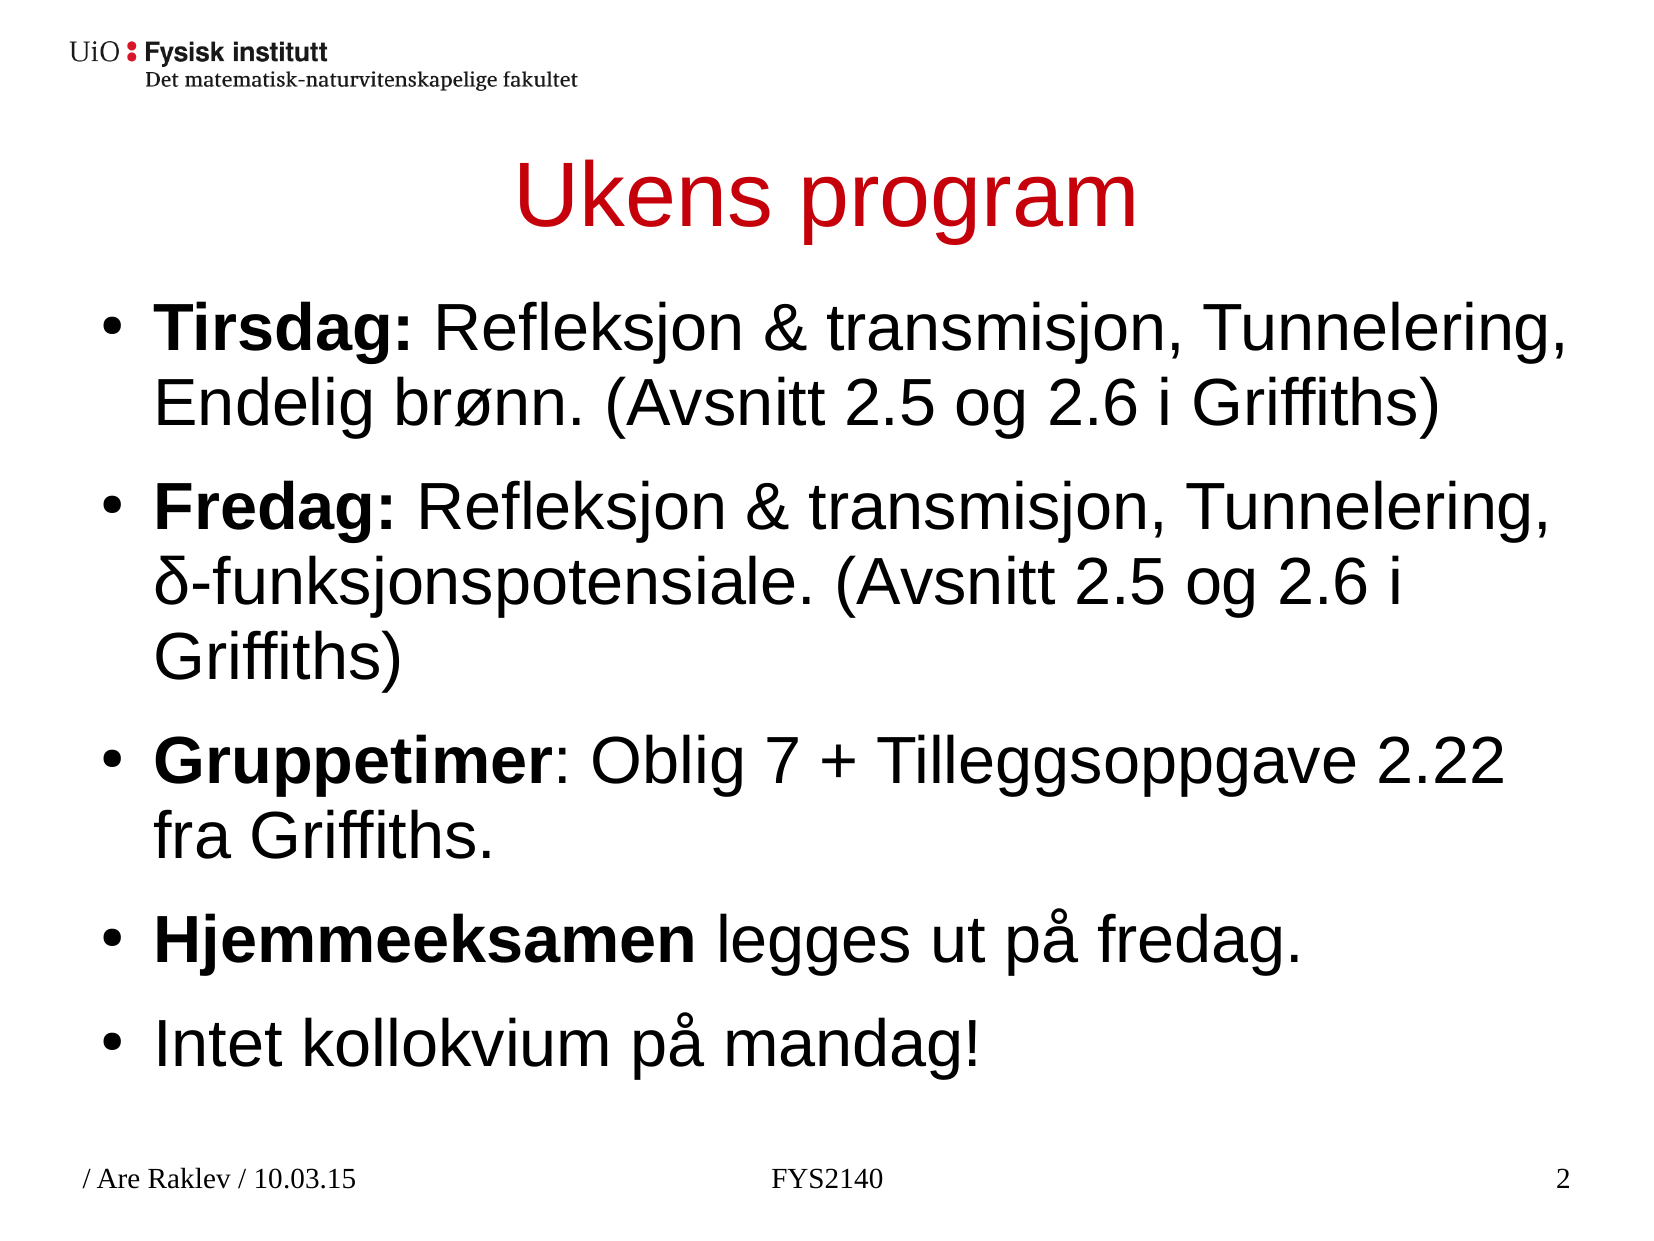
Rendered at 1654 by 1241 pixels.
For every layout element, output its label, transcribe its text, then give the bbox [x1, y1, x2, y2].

list Tirsdag: Refleksjon & transmisjon, Tunnelering, Endelig brønn. (Avsnitt 2.5 og 2.6 i Griffiths) Fredag: Refleksjon & transmisjon, Tunnelering, δ-funksjonspotensiale. (Avsnitt 2.5 og 2.6 i Griffiths) Gruppetimer: Oblig 7 + Tilleggsoppgave 2.22 fra Griffiths. Hjemmeeksamen legges ut på fredag. Intet kollokvium på mandag! [82, 290, 1613, 1088]
picture [68, 37, 581, 93]
title Ukens program [82, 90, 1571, 290]
